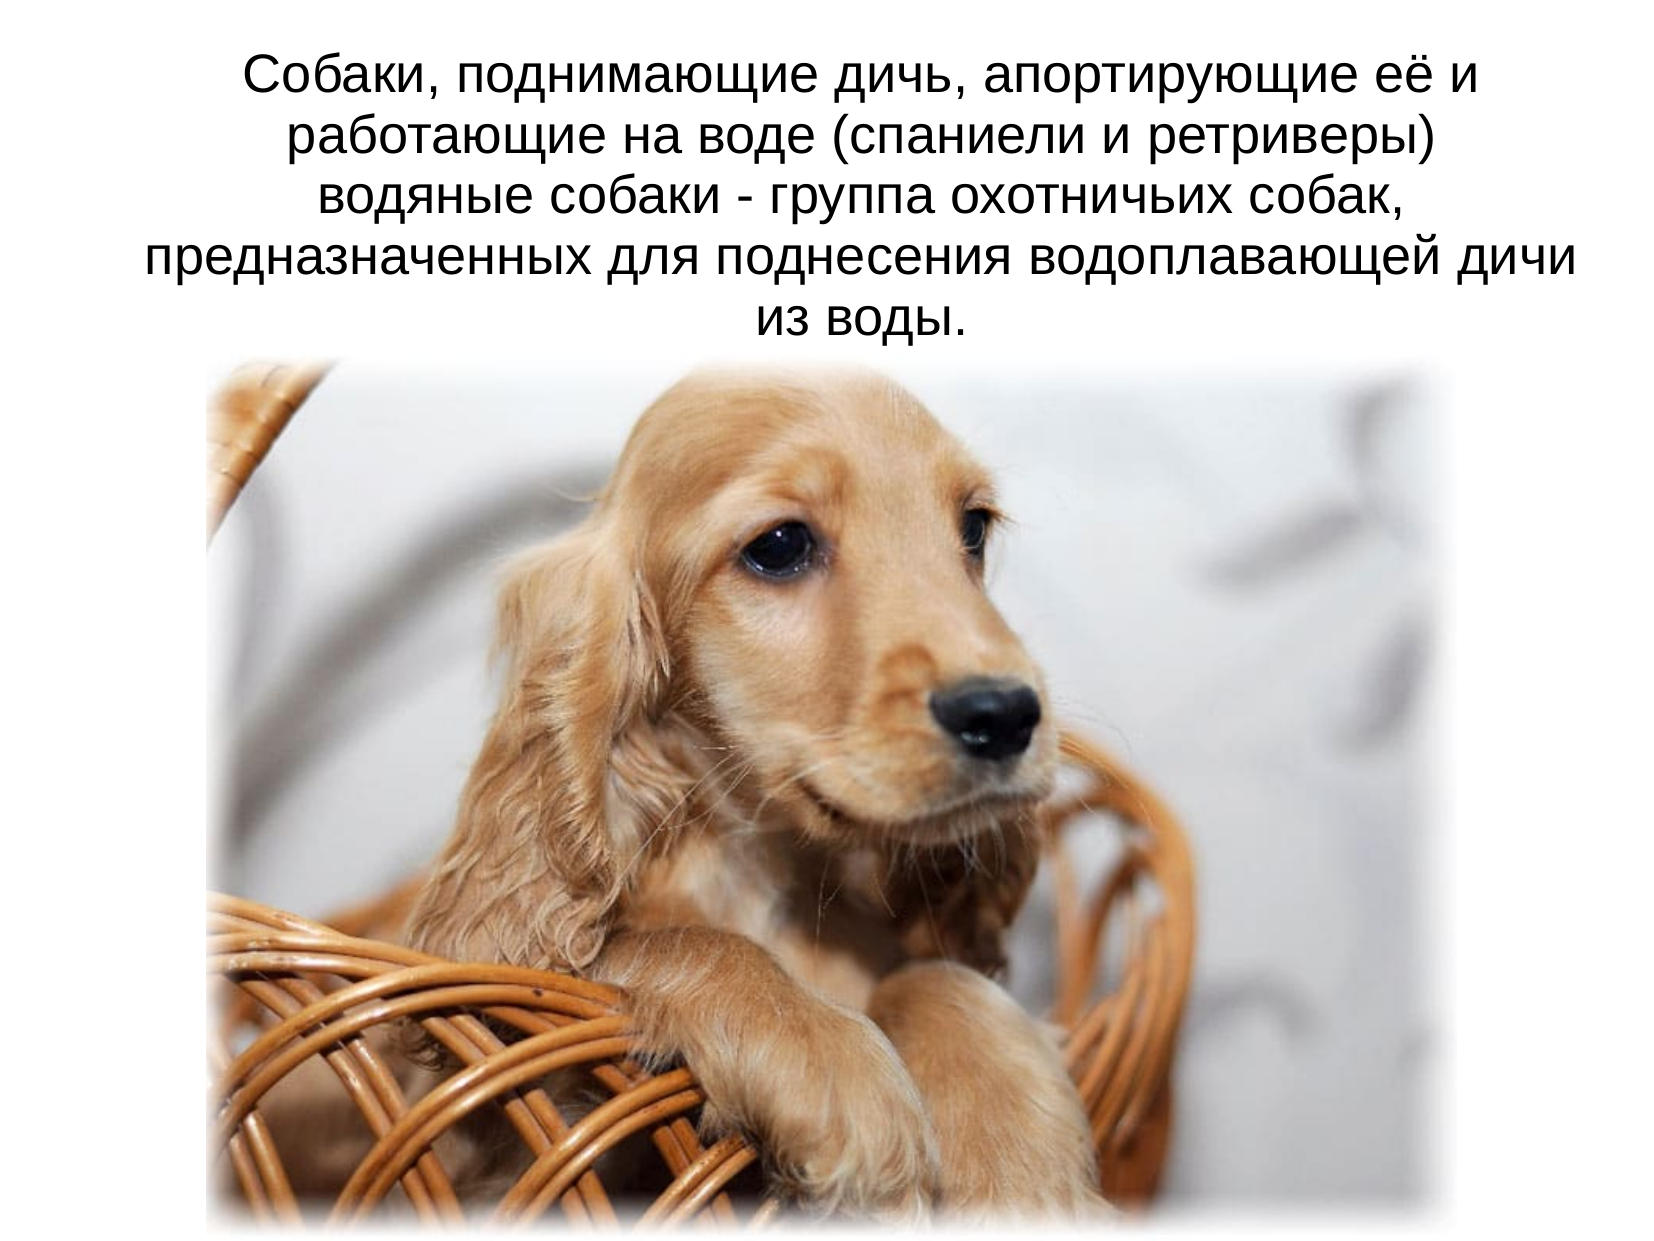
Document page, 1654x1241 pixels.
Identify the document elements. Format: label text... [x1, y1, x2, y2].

picture [206, 354, 1457, 1241]
title Собаки, поднимающие дичь, апортирующие её и работающие на воде (спаниели и ретриверы) водяные собаки - группа охотничьих собак, предназначенных для поднесения водоплавающей дичи из воды. [118, 0, 1607, 1004]
